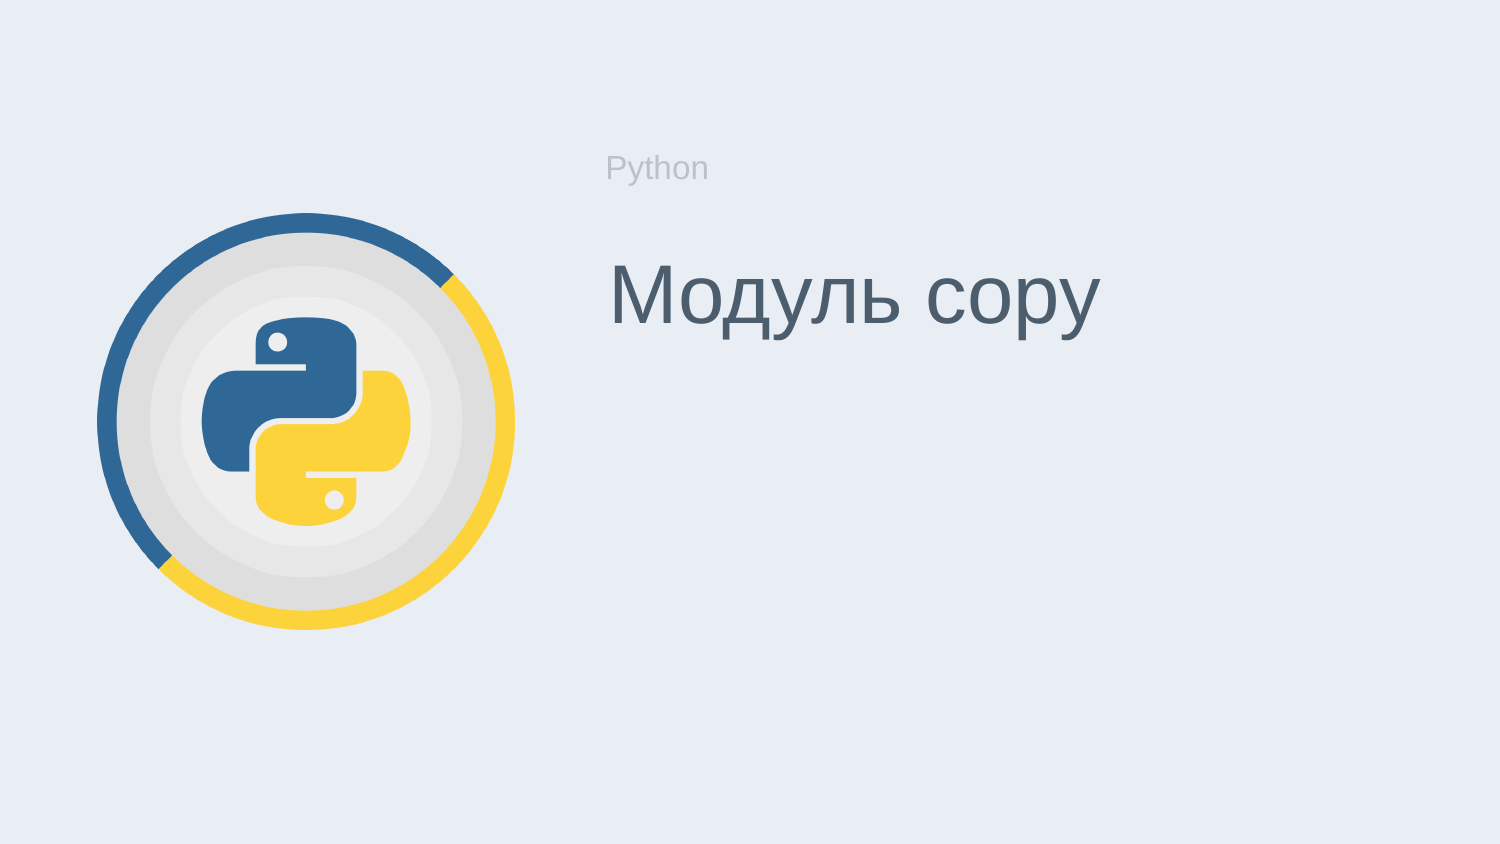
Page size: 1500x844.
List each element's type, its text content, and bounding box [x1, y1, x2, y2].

title Python [601, 141, 1182, 188]
text_box Модуль copy [603, 235, 1423, 608]
picture [97, 213, 515, 630]
